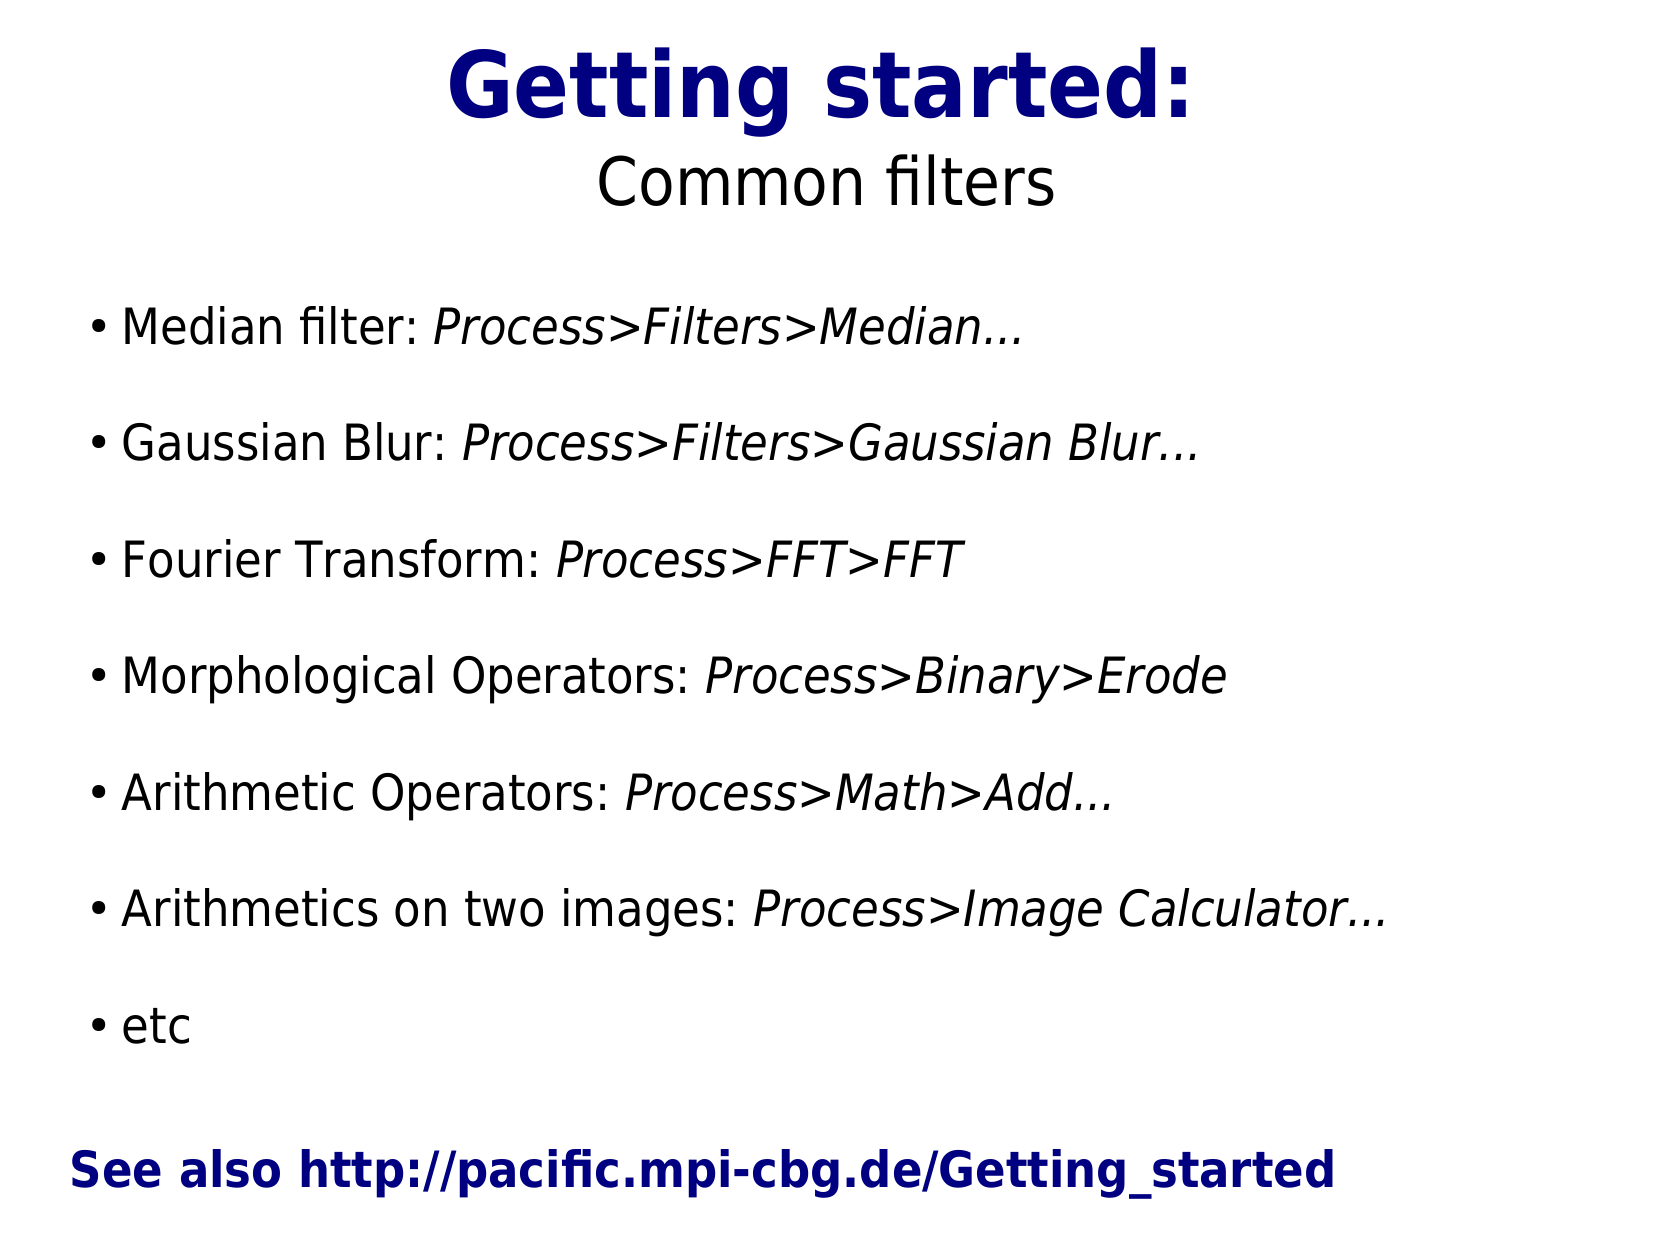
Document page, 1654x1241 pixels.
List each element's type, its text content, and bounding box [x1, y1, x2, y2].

text_box See also http://pacific.mpi-cbg.de/Getting_started [37, 1133, 1602, 1207]
text_box Median filter: Process>Filters>Median... Gaussian Blur: Process>Filters>Gaussian Blur... Fourier Transform: Process>FFT>FFT Morphological Operators: Process>Binary>Erode Arithmetic Operators: Process>Math>Add... Arithmetics on two images: Process>Image Calculator... etc [75, 290, 1576, 1063]
title Common filters [82, 141, 1571, 287]
title Getting started: [82, 31, 1571, 141]
